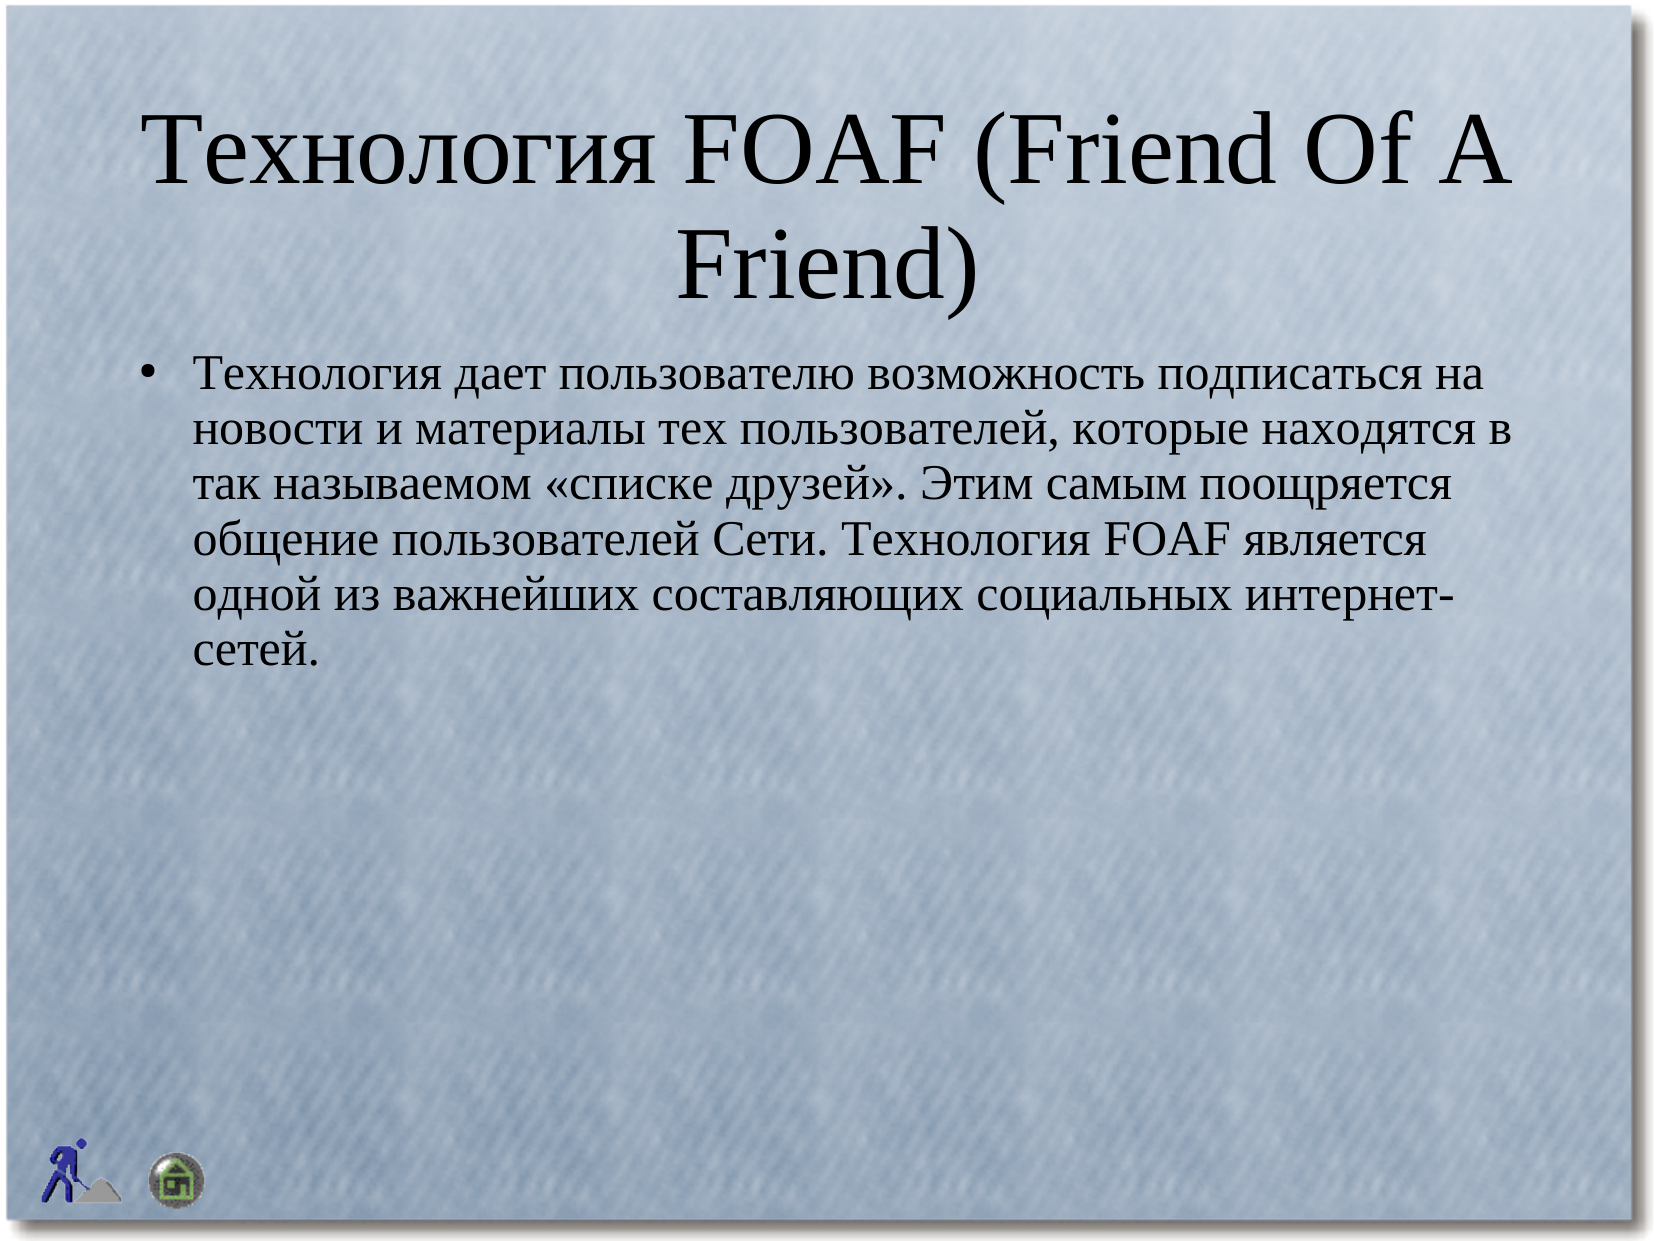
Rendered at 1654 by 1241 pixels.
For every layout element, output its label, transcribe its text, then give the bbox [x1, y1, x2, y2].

list Технология дает пользователю возможность подписаться на новости и материалы тех пользователей, которые находятся в так называемом «списке друзей». Этим самым поощряется общение пользователей Сети. Технология FOAF является одной из важнейших составляющих социальных интернет-сетей. [121, 344, 1534, 1127]
title Технология FOAF (Friend Of A Friend) [121, 91, 1534, 322]
picture [0, 0, 1654, 1241]
